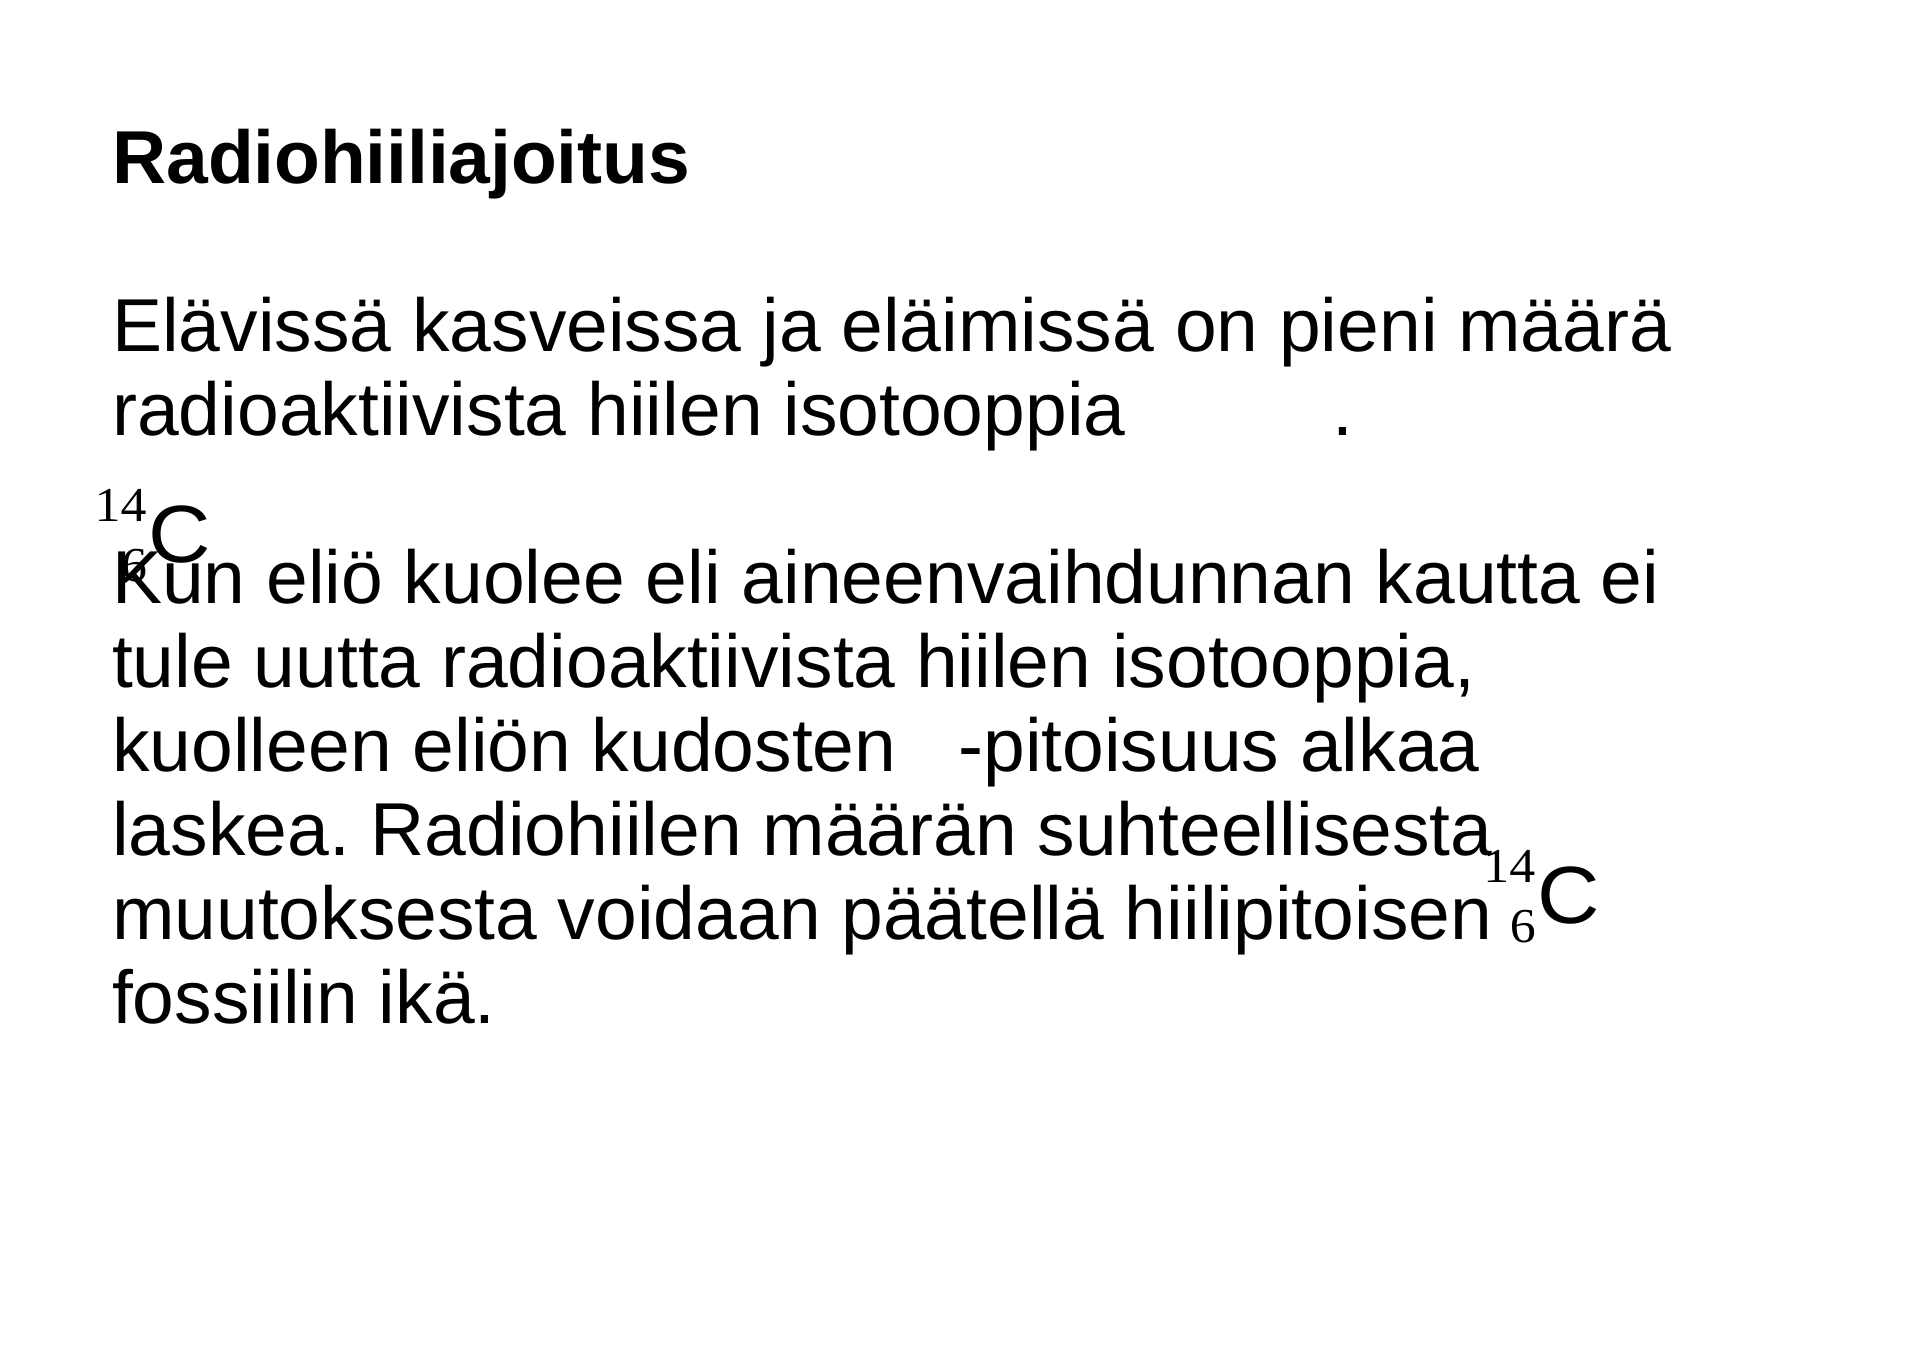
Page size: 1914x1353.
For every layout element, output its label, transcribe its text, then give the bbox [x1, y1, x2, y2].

text_box Radiohiiliajoitus Elävissä kasveissa ja eläimissä on pieni määrä radioaktiivista hiilen isotooppia . Kun eliö kuolee eli aineenvaihdunnan kautta ei tule uutta radioaktiivista hiilen isotooppia, kuolleen eliön kudosten -pitoisuus alkaa laskea. Radiohiilen määrän suhteellisesta muutoksesta voidaan päätellä hiilipitoisen fossiilin ikä. [97, 108, 1709, 1224]
chart [1476, 839, 1608, 954]
chart [87, 478, 219, 593]
